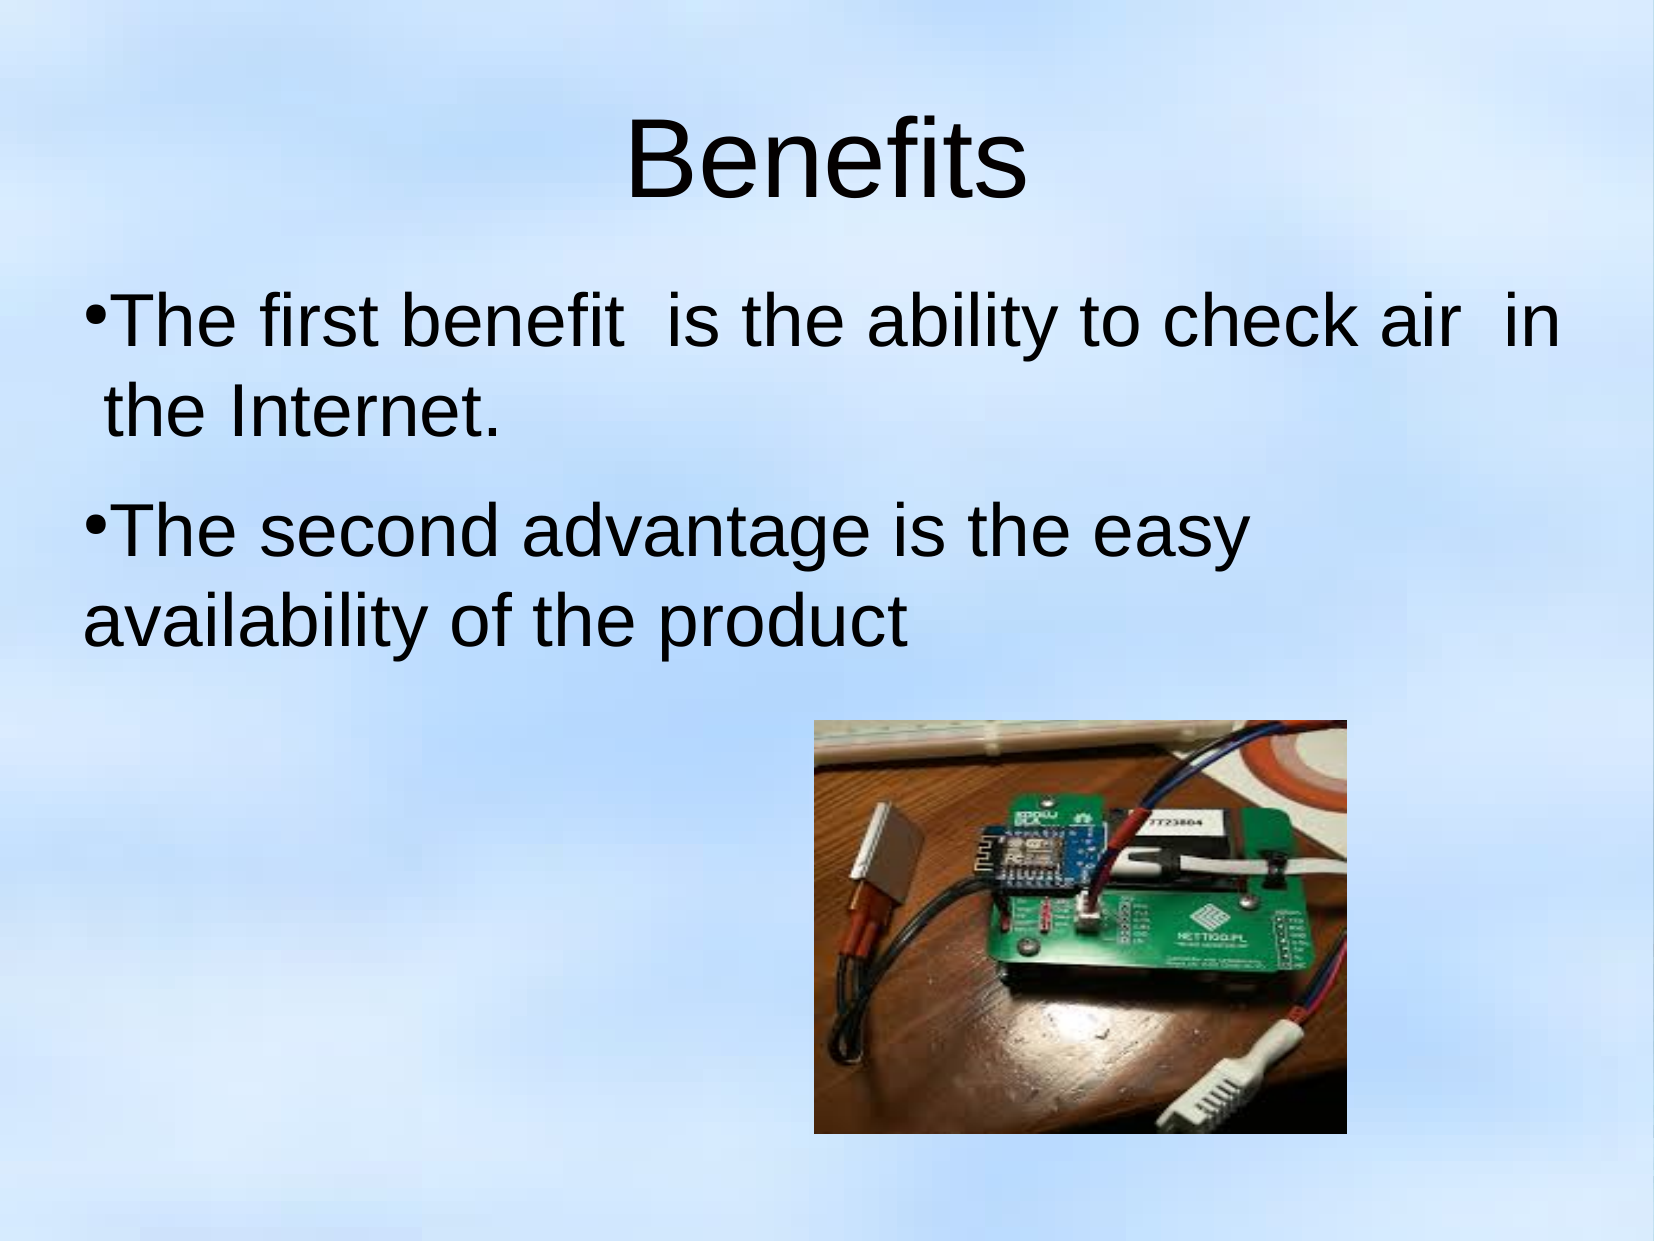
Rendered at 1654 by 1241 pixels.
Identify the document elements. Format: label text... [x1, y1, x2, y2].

title Benefits [82, 49, 1571, 257]
picture [0, 0, 1654, 1241]
list The first benefit is the ability to check air in the Internet. The second advantage is the easy availability of the product [82, 271, 1571, 1091]
